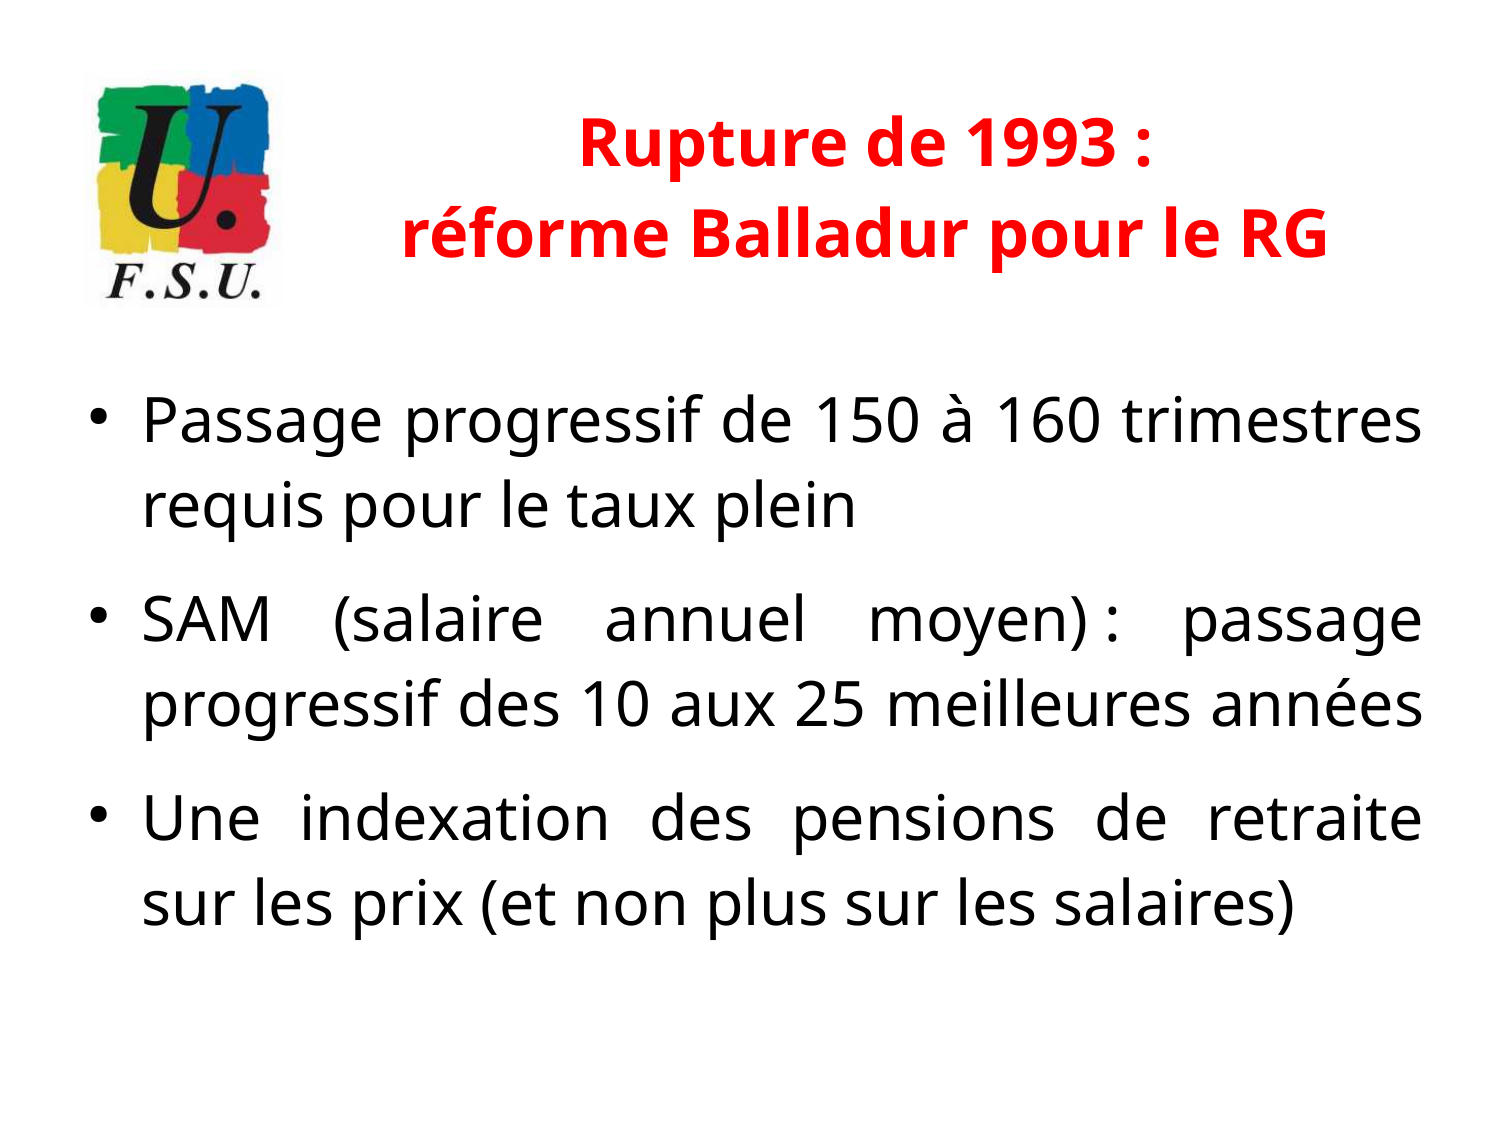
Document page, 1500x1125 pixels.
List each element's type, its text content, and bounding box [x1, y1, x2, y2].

title Rupture de 1993 : réforme Balladur pour le RG [307, 92, 1425, 280]
list Passage progressif de 150 à 160 trimestres requis pour le taux plein SAM (salaire annuel moyen) : passage progressif des 10 aux 25 meilleures années Une indexation des pensions de retraite sur les prix (et non plus sur les salaires) [75, 375, 1425, 1028]
picture [83, 70, 284, 308]
